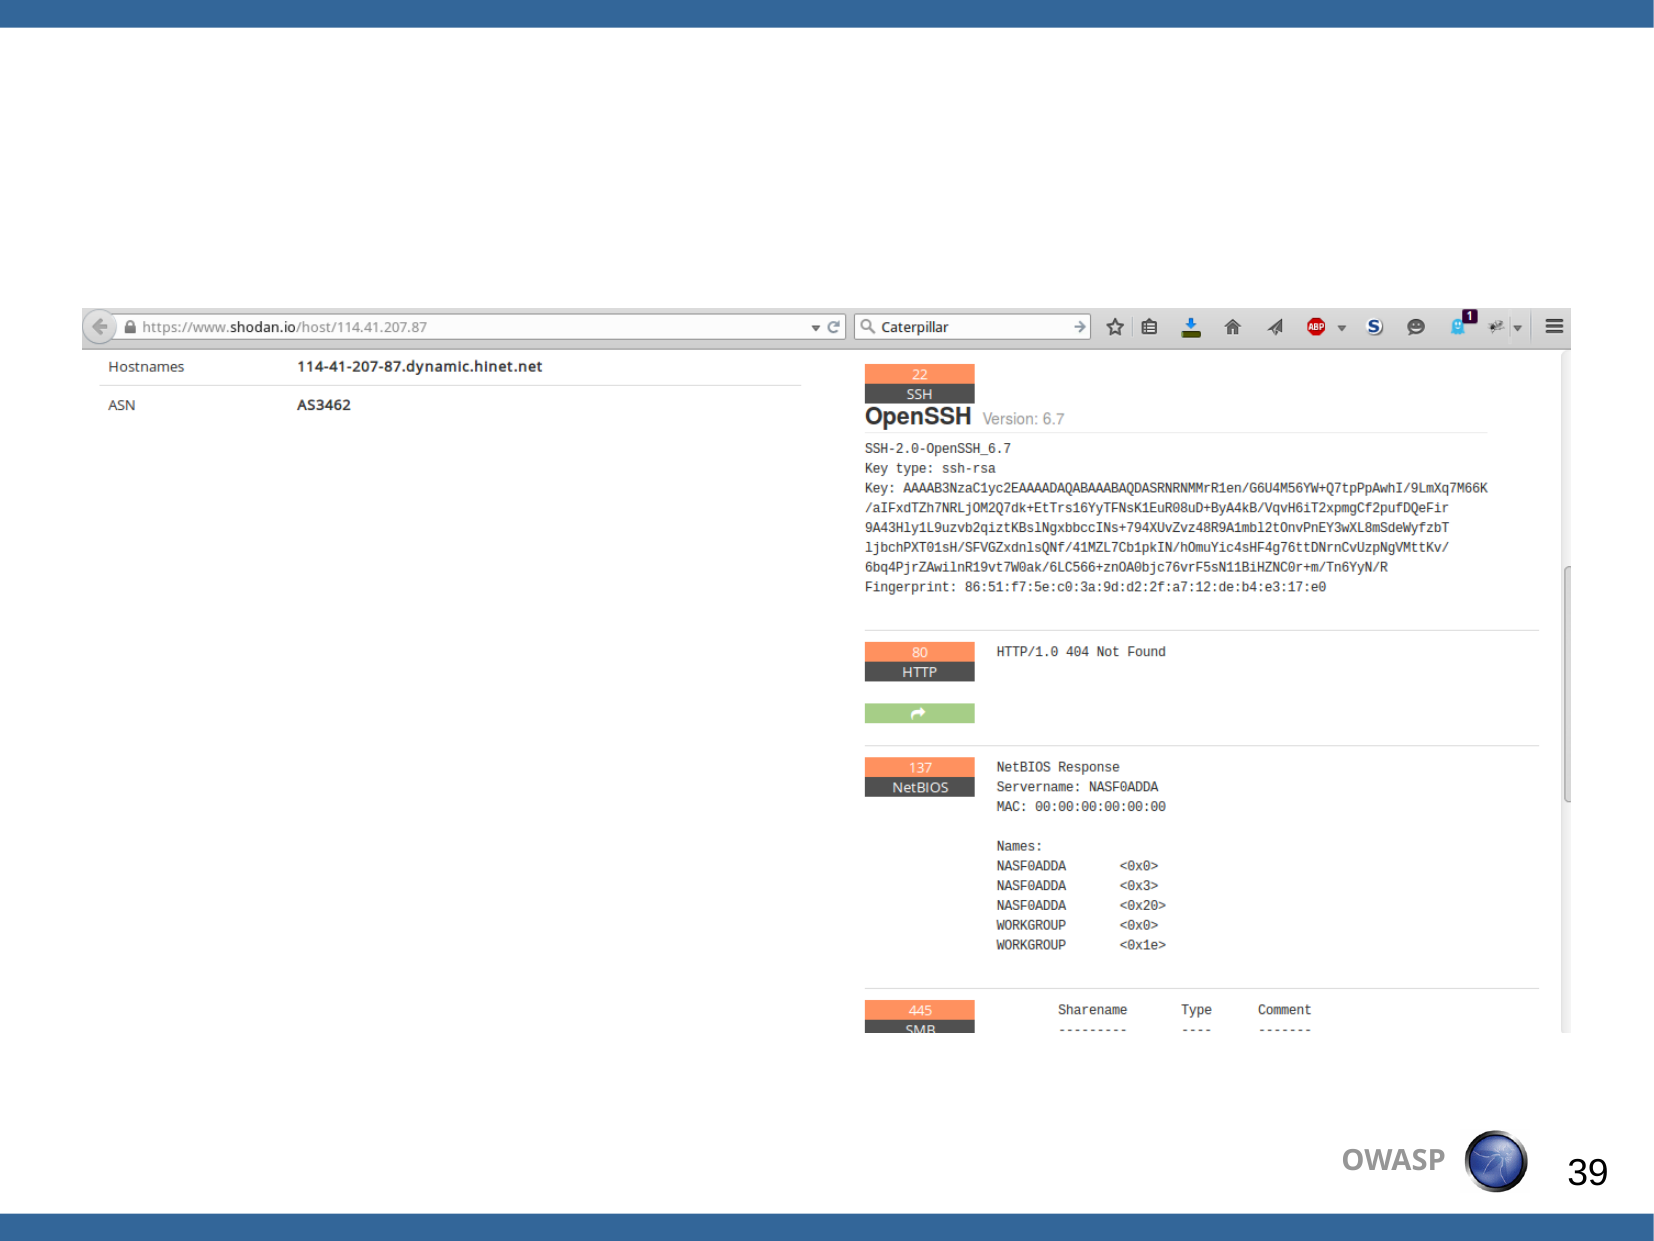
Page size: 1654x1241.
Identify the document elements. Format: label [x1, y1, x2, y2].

picture [82, 308, 1571, 1034]
picture [1460, 1129, 1530, 1193]
